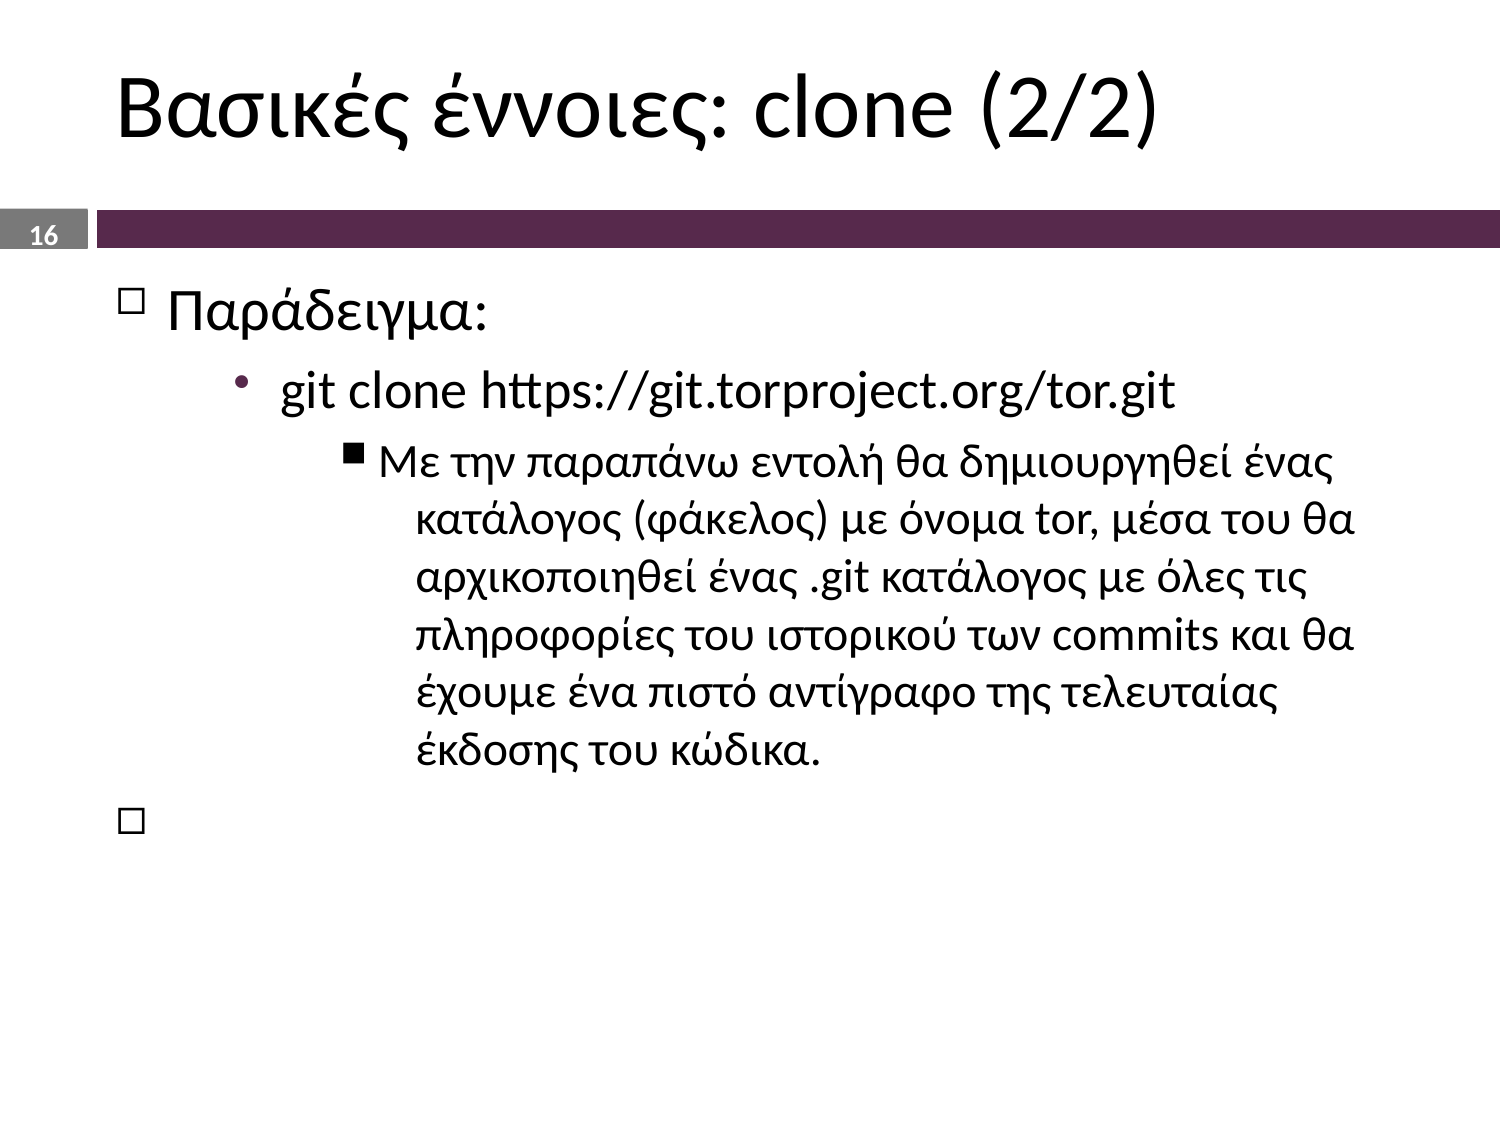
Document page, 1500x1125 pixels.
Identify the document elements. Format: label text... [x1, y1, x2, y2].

title Βασικές έννοιες: clone (2/2) [100, 19, 1438, 182]
list Παράδειγμα: git clone https://git.torproject.org/tor.git Με την παραπάνω εντολή θα δημιουργηθεί ένας κατάλογος (φάκελος) με όνομα tor, μέσα του θα αρχικοποιηθεί ένας .git κατάλογος με όλες τις πληροφορίες του ιστορικού των commits και θα έχουμε ένα πιστό αντίγραφο της τελευταίας έκδοσης του κώδικα. [100, 262, 1438, 1000]
text_box [0, 208, 88, 249]
